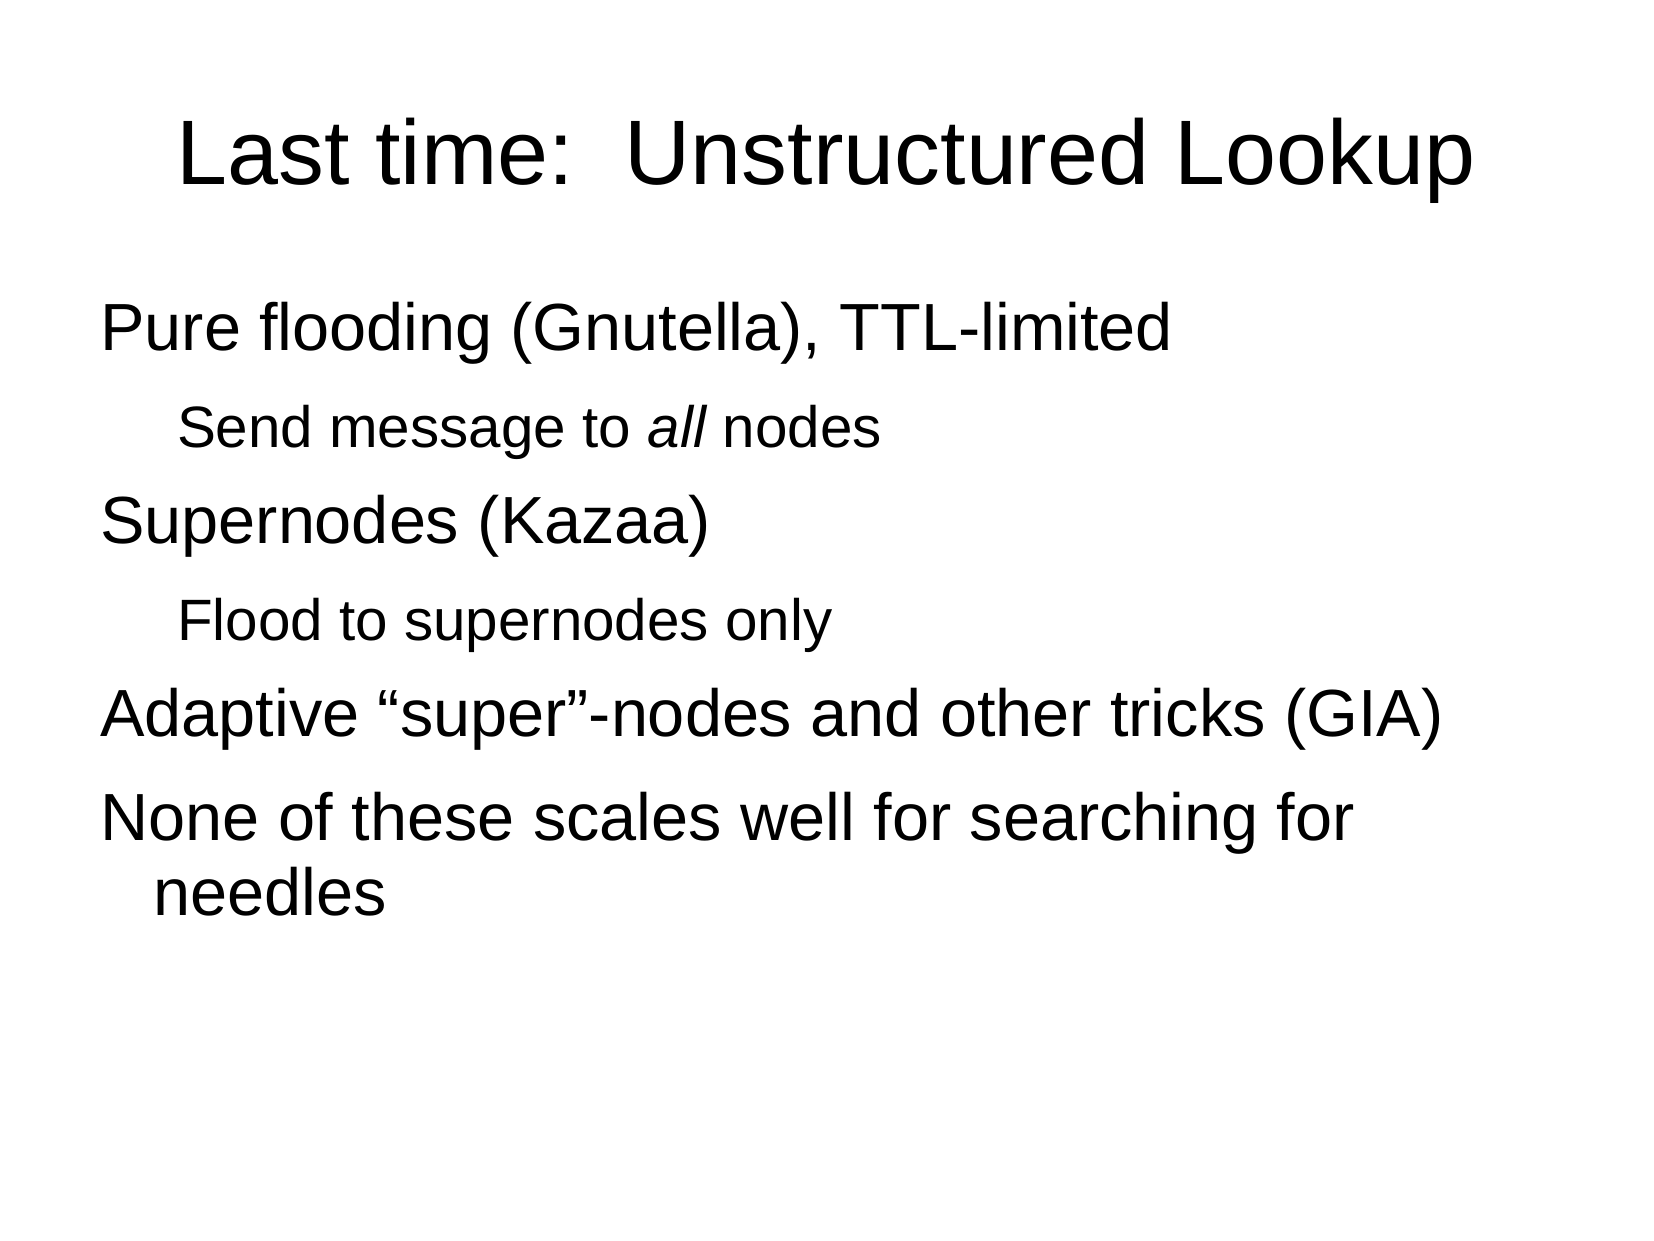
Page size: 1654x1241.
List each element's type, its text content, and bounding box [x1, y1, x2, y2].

title Last time: Unstructured Lookup [82, 49, 1571, 257]
list Pure flooding (Gnutella), TTL-limited Send message to all nodes Supernodes (Kazaa) Flood to supernodes only Adaptive “super”-nodes and other tricks (GIA) None of these scales well for searching for needles [82, 290, 1571, 1094]
